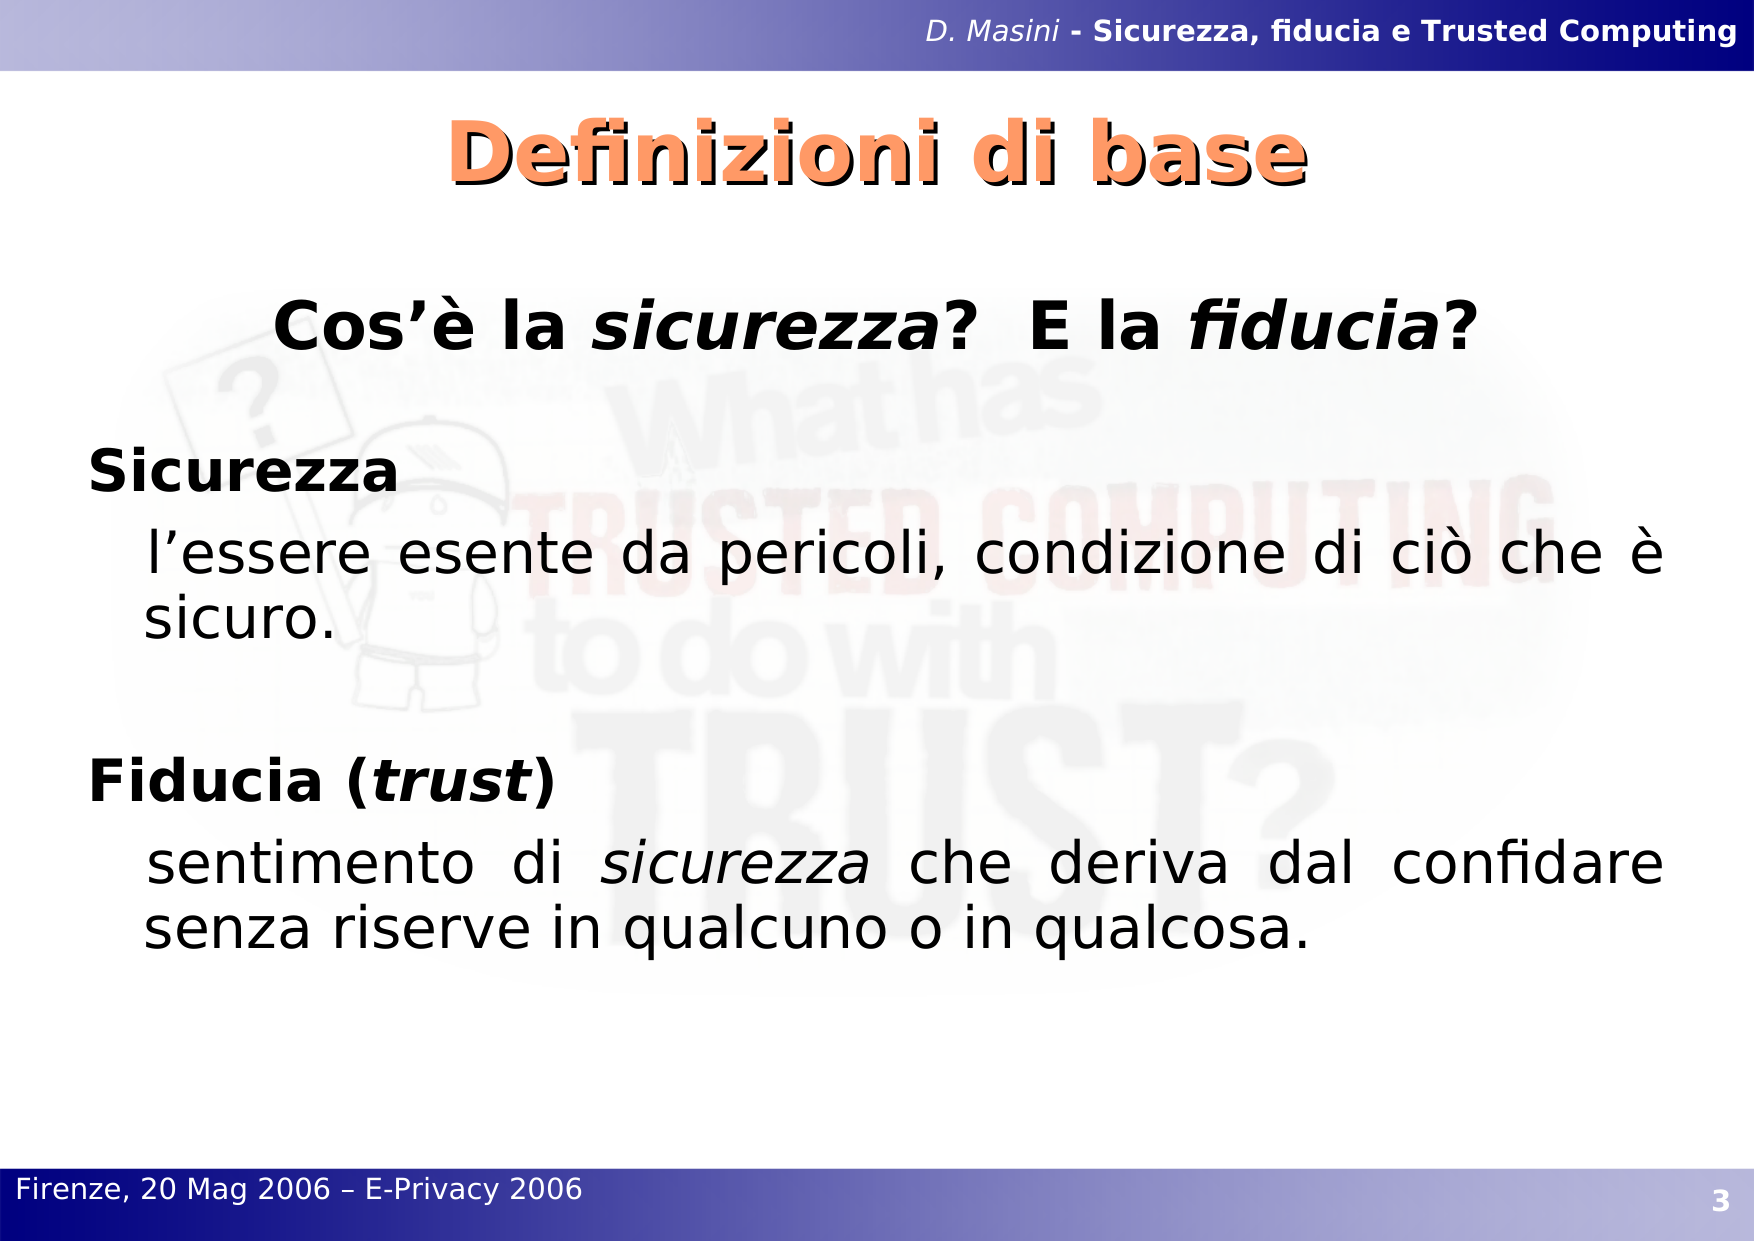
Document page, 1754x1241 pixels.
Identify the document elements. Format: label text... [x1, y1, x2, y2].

text_box D. Masini - Sicurezza, fiducia e Trusted Computing [602, 7, 1754, 63]
list Cos’è la sicurezza? E la fiducia? Sicurezza l’essere esente da pericoli, condizione di ciò che è sicuro. Fiducia (trust) sentimento di sicurezza che deriva dal confidare senza riserve in qualcuno o in qualcosa. [87, 289, 1667, 1108]
title Definizioni di base [87, 49, 1667, 257]
text_box Firenze, 20 Mag 2006 – E-Privacy 2006 [0, 1175, 1314, 1234]
picture [0, 0, 1754, 1241]
text_box <number> [1641, 1185, 1732, 1223]
